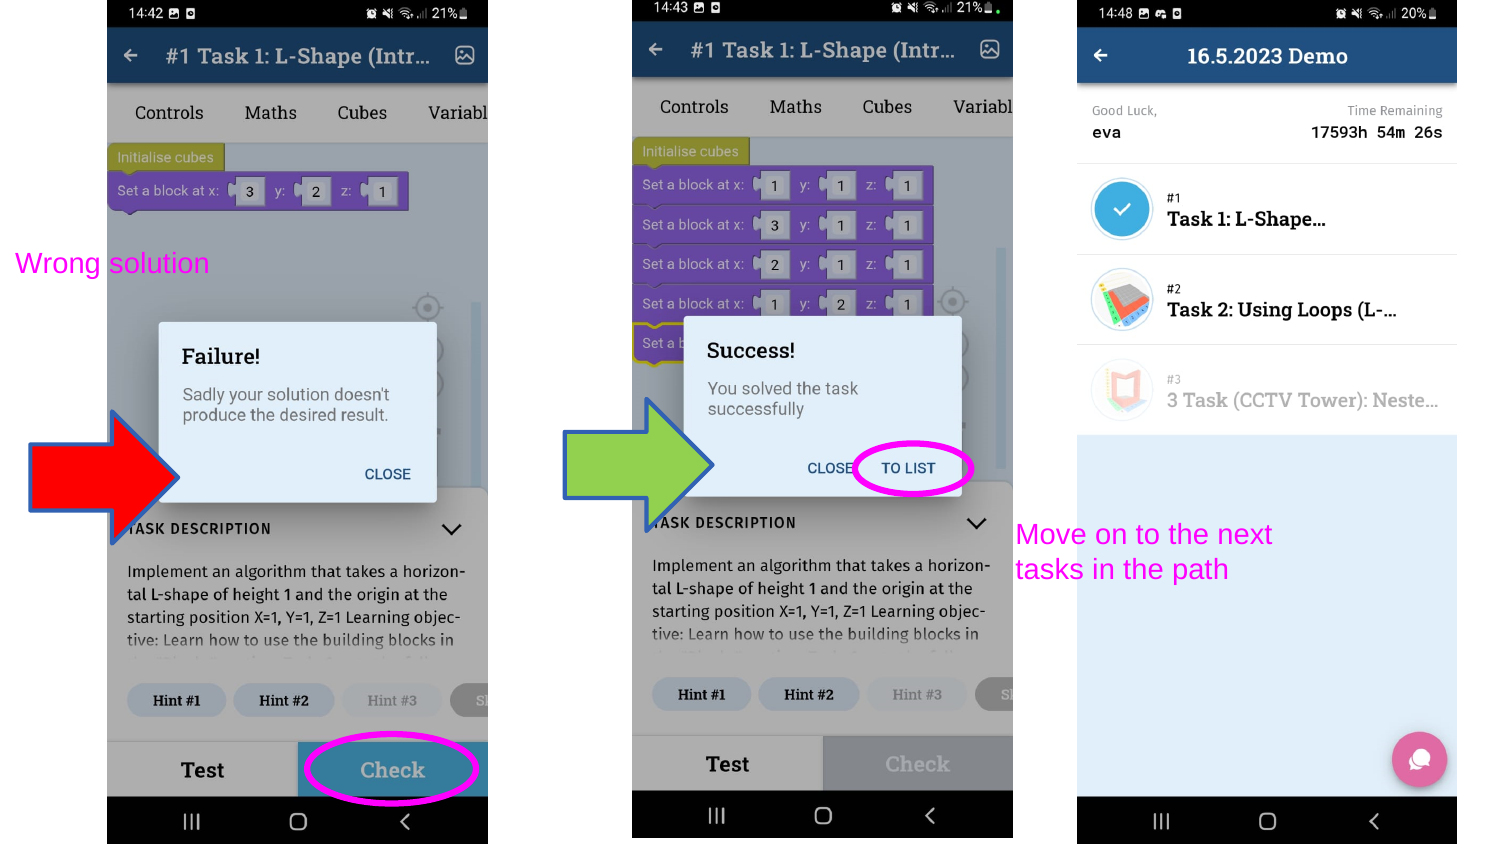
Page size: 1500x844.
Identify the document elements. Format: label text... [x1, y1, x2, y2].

text_box [564, 398, 713, 532]
text_box [30, 411, 179, 544]
picture [632, 0, 1013, 838]
picture [1077, 0, 1457, 844]
picture [107, 0, 488, 844]
text_box Wrong solution [0, 236, 308, 288]
text_box Move on to the next tasks in the path [1000, 507, 1308, 594]
